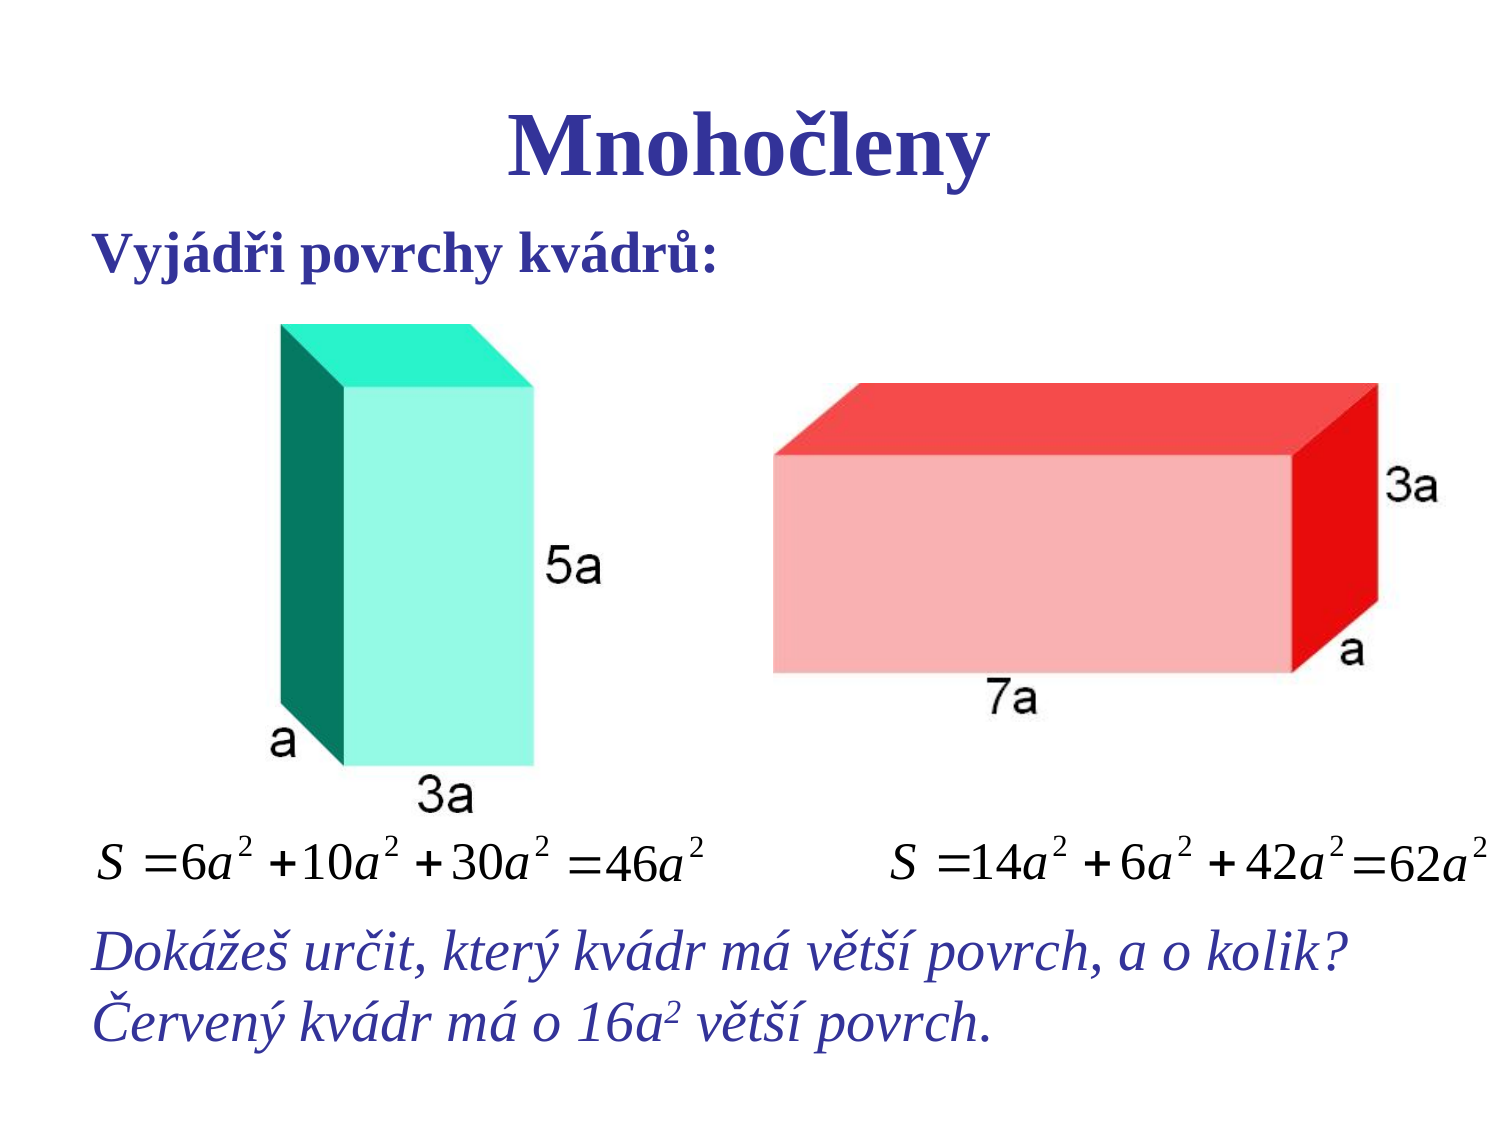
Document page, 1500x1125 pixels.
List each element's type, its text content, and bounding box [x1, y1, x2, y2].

chart [88, 822, 715, 895]
text_box Vyjádři povrchy kvádrů: [76, 196, 951, 302]
title Mnohočleny [75, 45, 1426, 233]
text_box Červený kvádr má o 16a2 větší povrch. [76, 965, 1459, 1071]
text_box Dokážeš určit, který kvádr má větší povrch, a o kolik? [76, 894, 1459, 965]
picture [265, 324, 608, 821]
picture [773, 383, 1446, 722]
chart [881, 822, 1499, 895]
